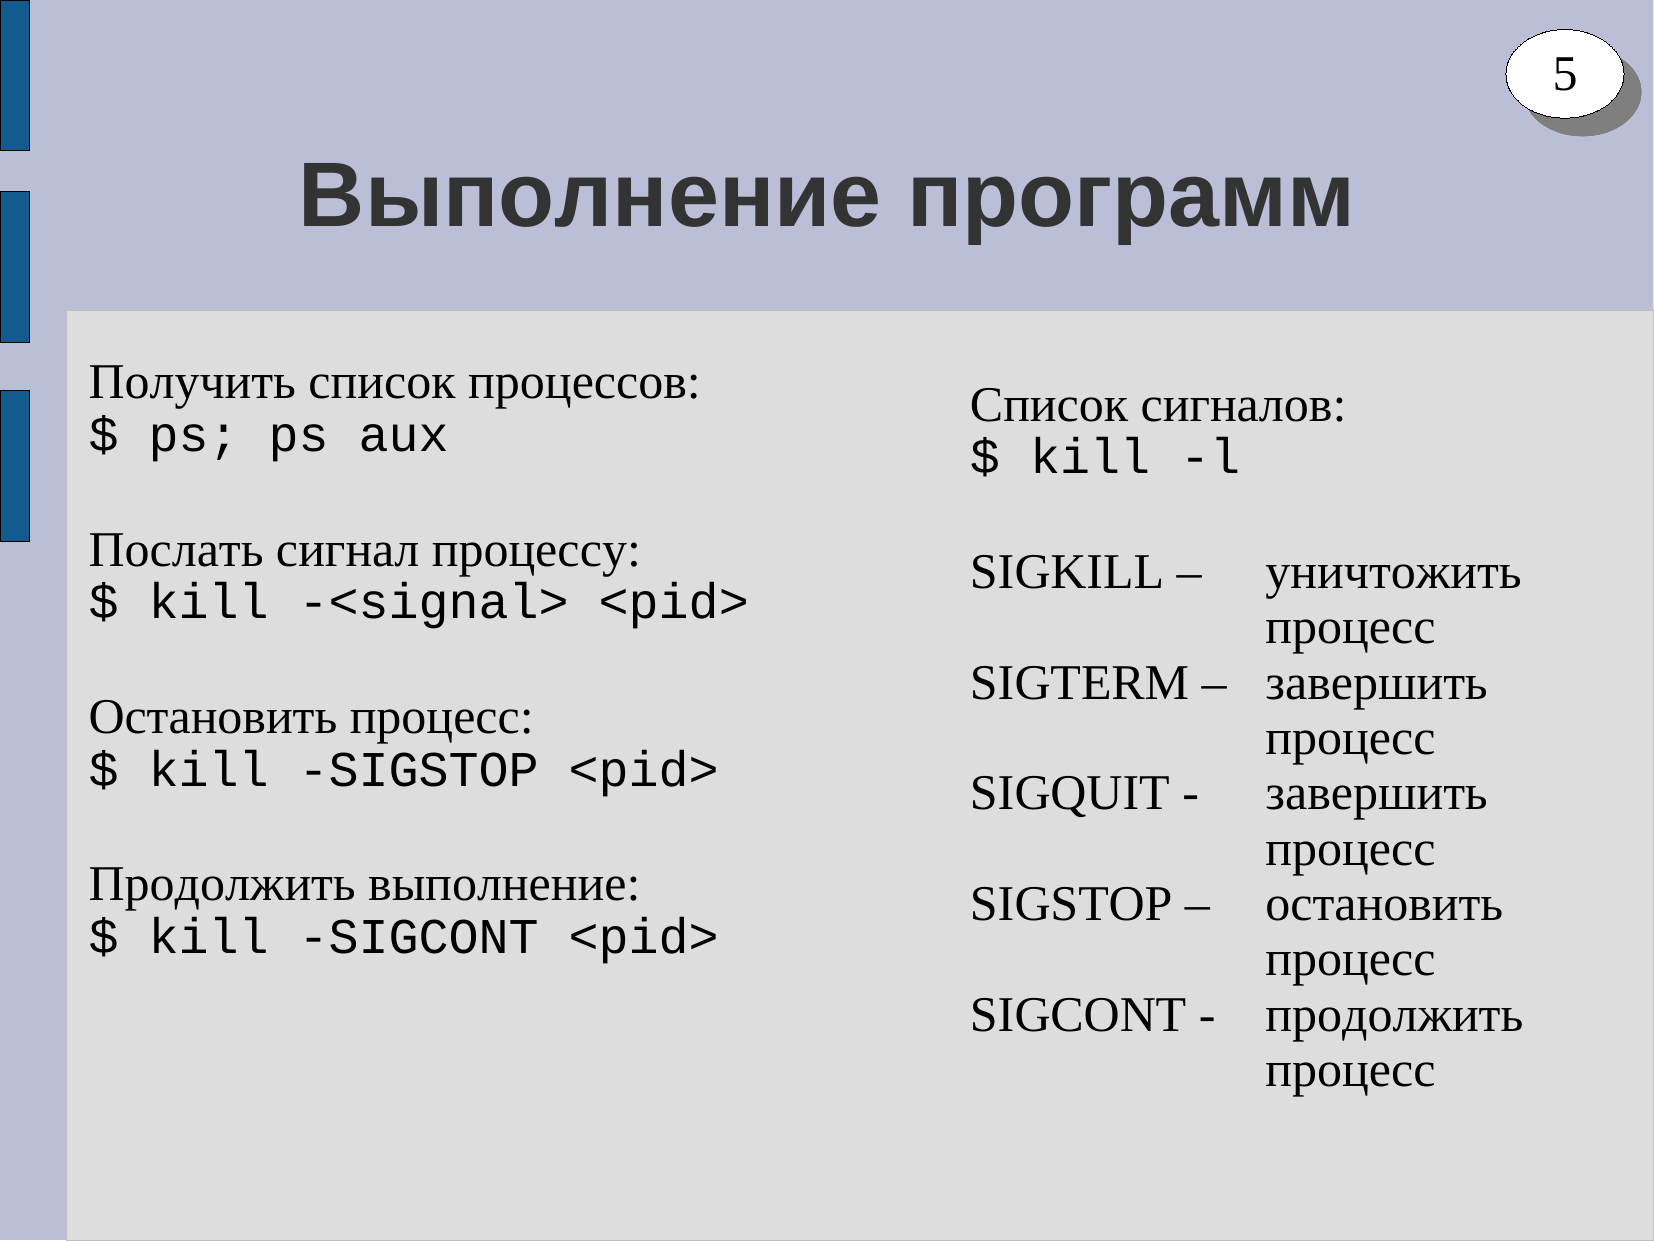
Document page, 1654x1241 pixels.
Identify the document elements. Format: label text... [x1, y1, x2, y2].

text_box 5 [1505, 29, 1625, 119]
title Выполнение программ [121, 91, 1534, 299]
text_box Список сигналов: $ kill -l SIGKILL – уничтожить процесс SIGTERM – завершить процесс SIGQUIT - завершить процесс SIGSTOP – остановить процесс SIGCONT - продолжить процесс [970, 376, 1524, 1098]
text_box Получить список процессов: $ ps; ps aux Послать сигнал процессу: $ kill -<signal> <pid> Остановить процесс: $ kill -SIGSTOP <pid> Продолжить выполнение: $ kill -SIGCONT <pid> [88, 354, 749, 969]
